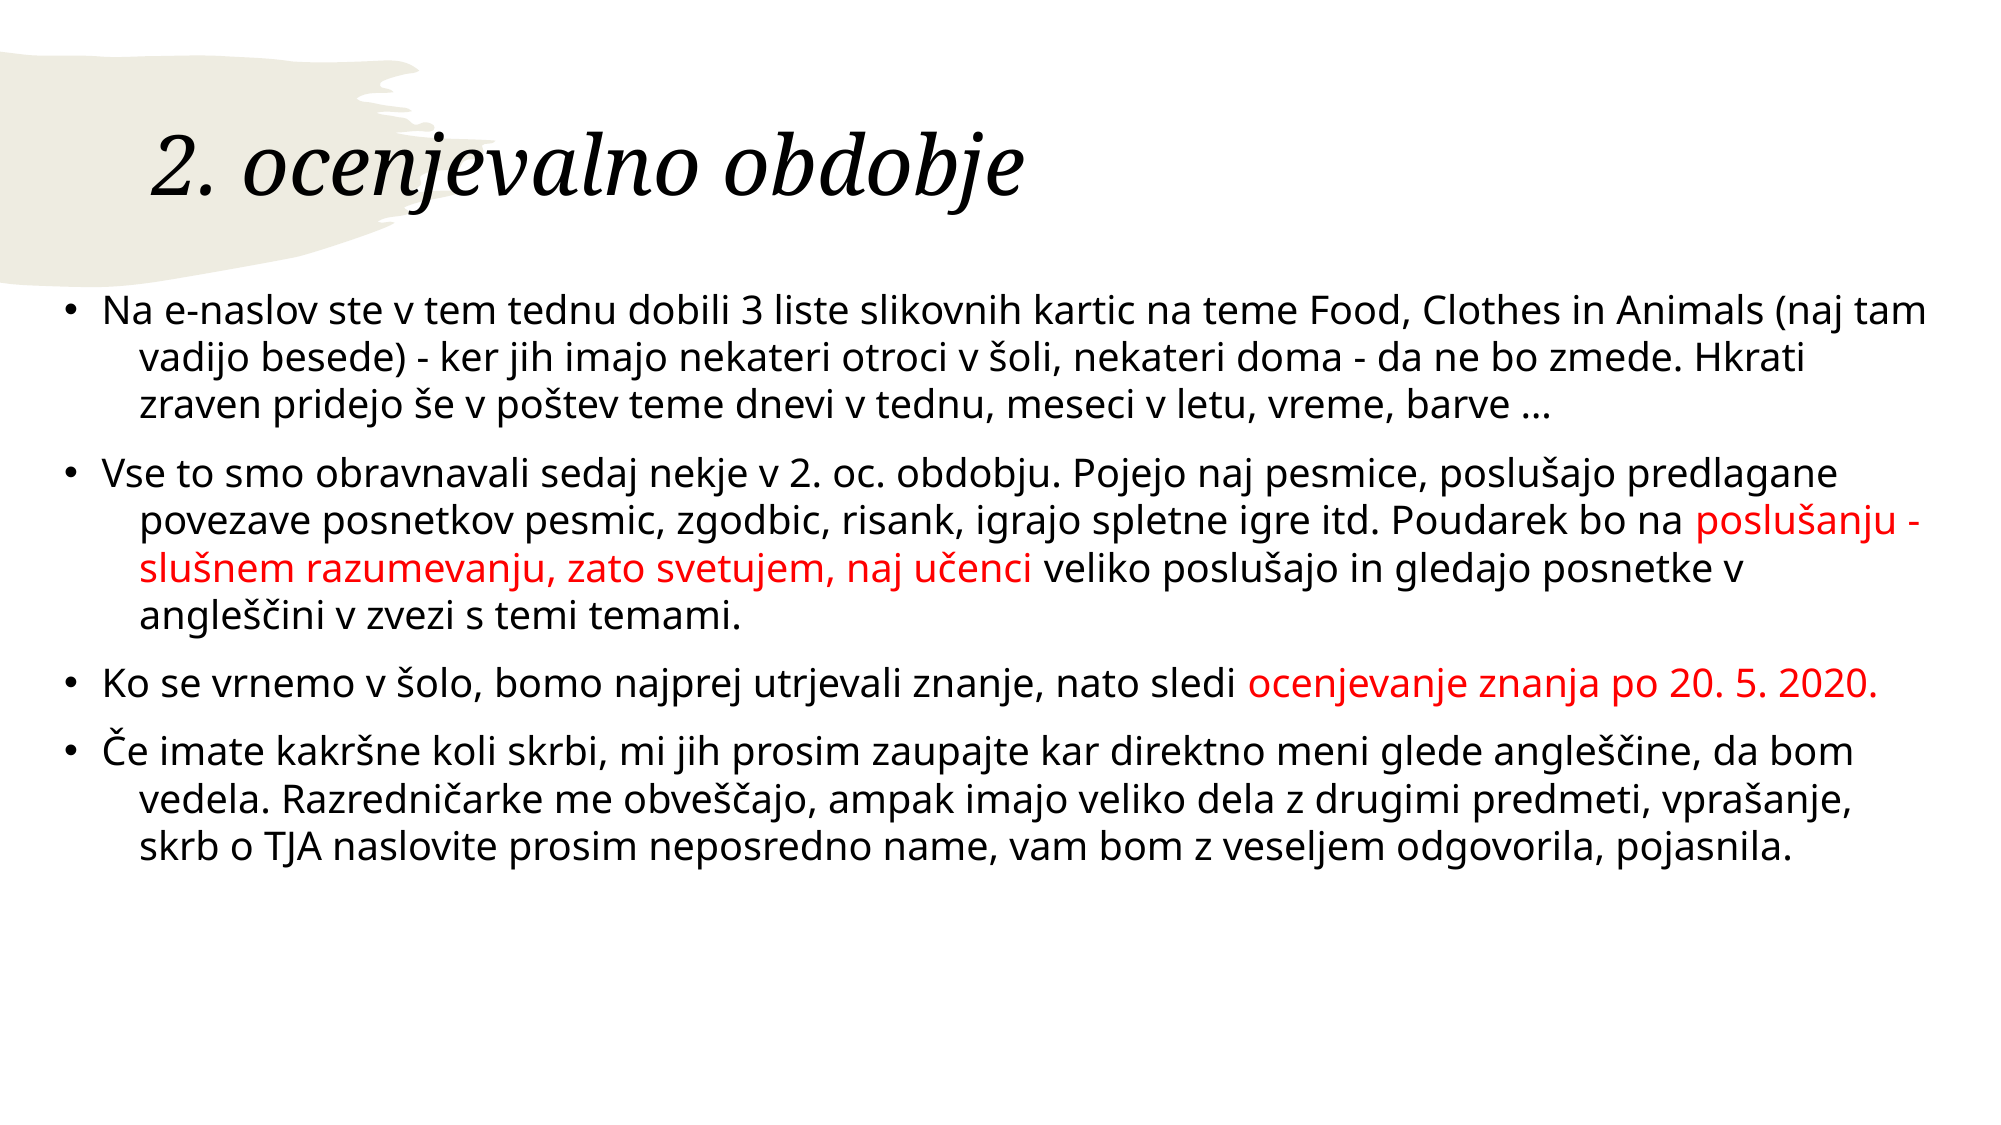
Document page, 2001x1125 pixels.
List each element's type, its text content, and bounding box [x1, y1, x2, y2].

list Na e-naslov ste v tem tednu dobili 3 liste slikovnih kartic na teme Food, Clothes in Animals (naj tam vadijo besede) - ker jih imajo nekateri otroci v šoli, nekateri doma - da ne bo zmede. Hkrati zraven pridejo še v poštev teme dnevi v tednu, meseci v letu, vreme, barve … Vse to smo obravnavali sedaj nekje v 2. oc. obdobju. Pojejo naj pesmice, poslušajo predlagane povezave posnetkov pesmic, zgodbic, risank, igrajo spletne igre itd. Poudarek bo na poslušanju - slušnem razumevanju, zato svetujem, naj učenci veliko poslušajo in gledajo posnetke v angleščini v zvezi s temi temami. Ko se vrnemo v šolo, bomo najprej utrjevali znanje, nato sledi ocenjevanje znanja po 20. 5. 2020. Če imate kakršne koli skrbi, mi jih prosim zaupajte kar direktno meni glede angleščine, da bom vedela. Razredničarke me obveščajo, ampak imajo veliko dela z drugimi predmeti, vprašanje, skrb o TJA naslovite prosim neposredno name, vam bom z veseljem odgovorila, pojasnila. [49, 277, 1951, 948]
title 2. ocenjevalno obdobje [137, 59, 1863, 277]
